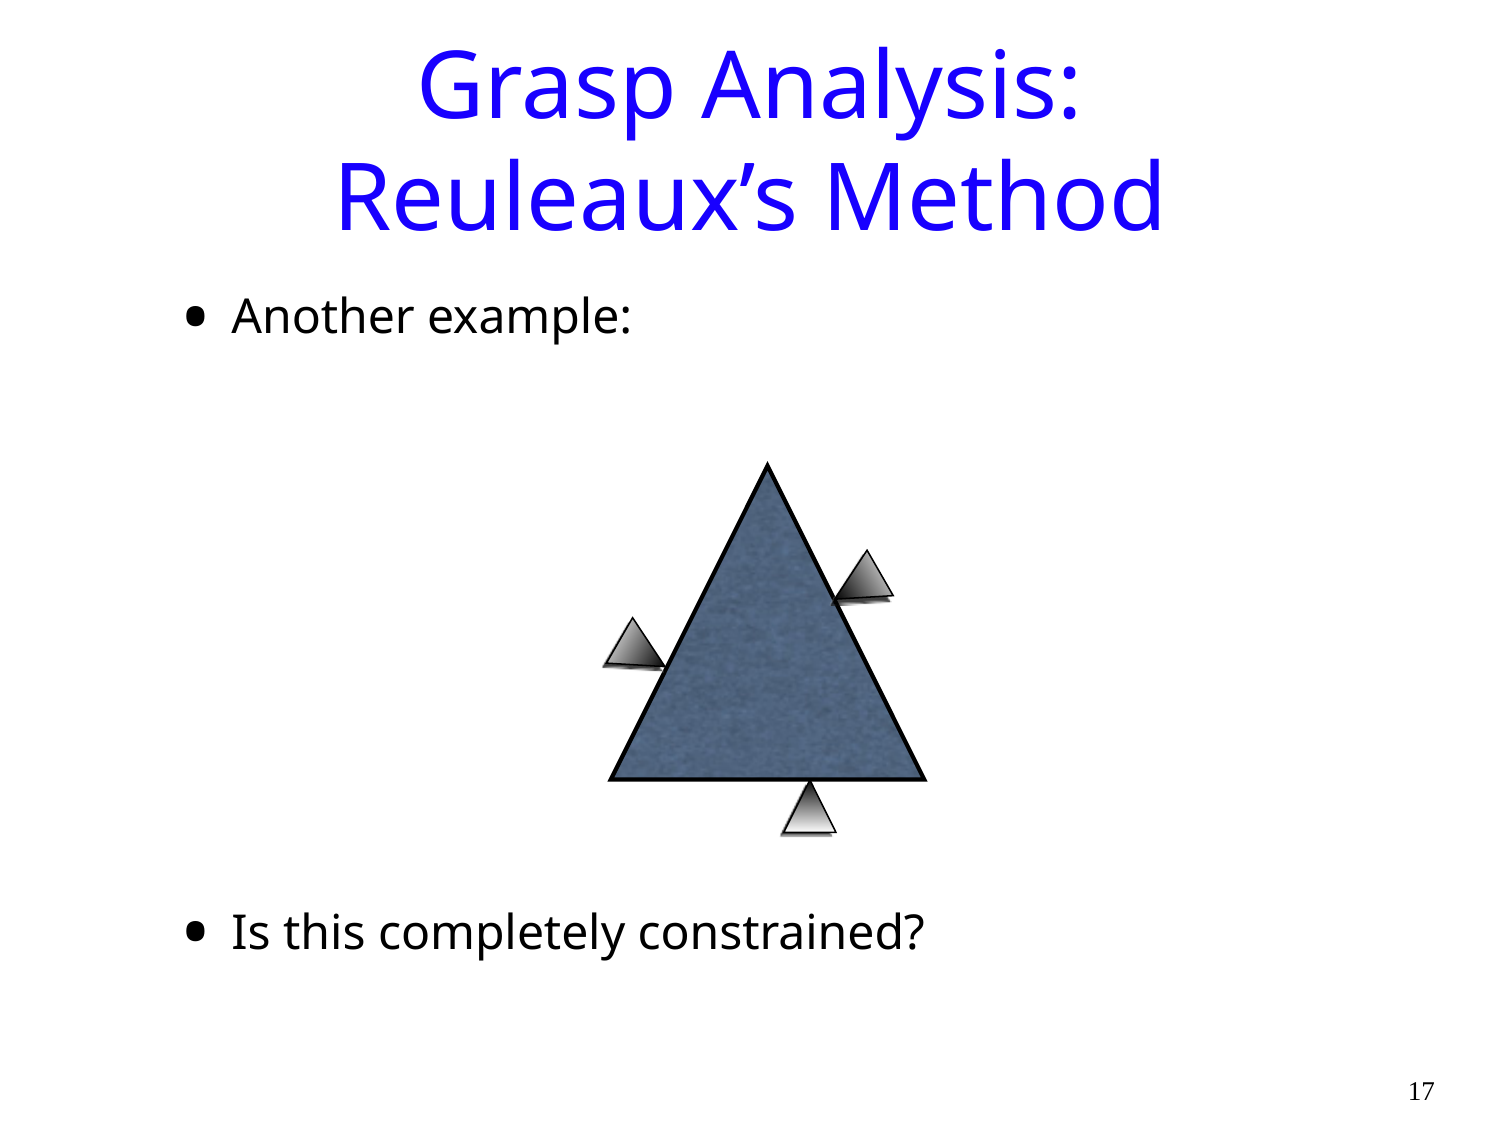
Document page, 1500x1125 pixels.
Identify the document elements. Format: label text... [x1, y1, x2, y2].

text_box [606, 617, 665, 667]
text_box [610, 465, 925, 833]
list Another example: Is this completely constrained? [146, 275, 1354, 1023]
title Grasp Analysis: Reuleaux’s Method [146, 21, 1354, 253]
